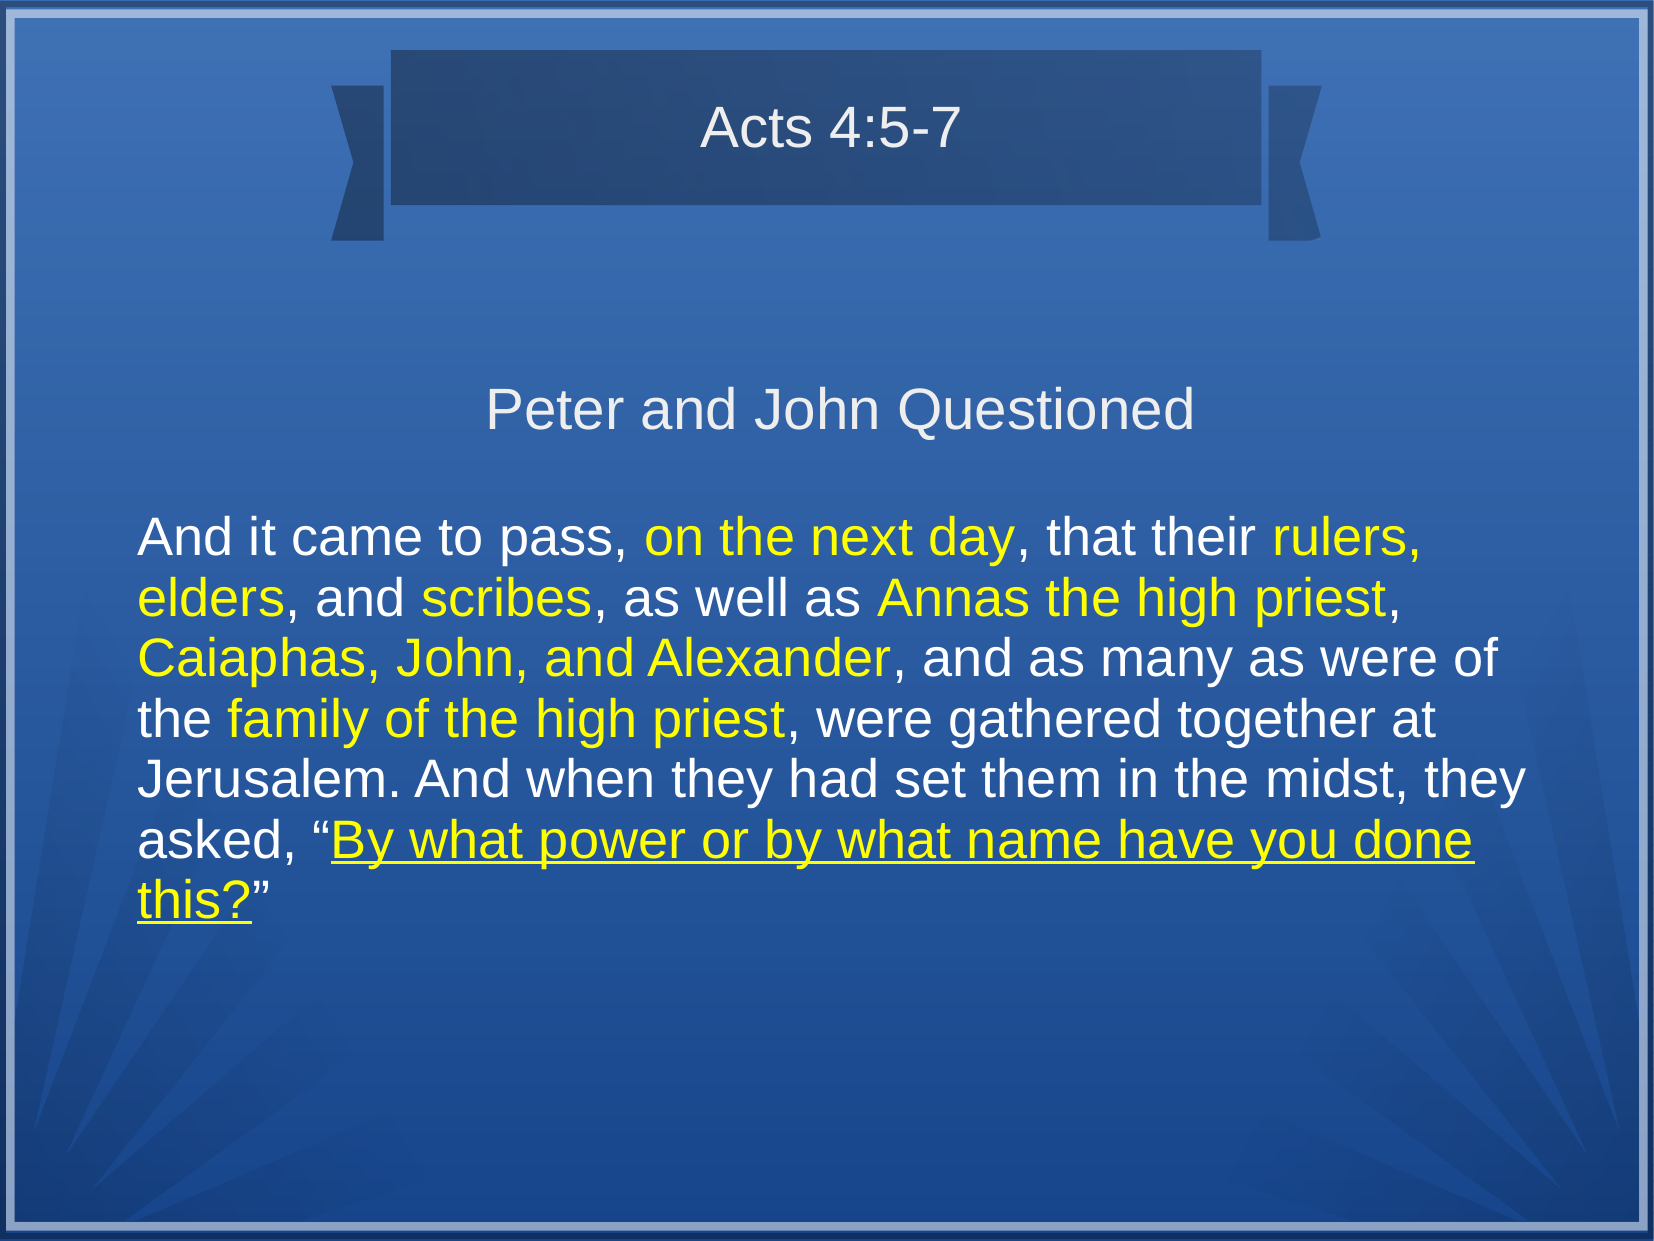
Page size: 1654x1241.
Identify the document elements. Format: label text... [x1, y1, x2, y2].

text_box Peter and John Questioned And it came to pass, on the next day, that their rulers, elders, and scribes, as well as Annas the high priest, Caiaphas, John, and Alexander, and as many as were of the family of the high priest, were gathered together at Jerusalem. And when they had set them in the midst, they asked, “By what power or by what name have you done this?” [122, 285, 1560, 1191]
text_box Acts 4:5-7 [576, 73, 1087, 182]
